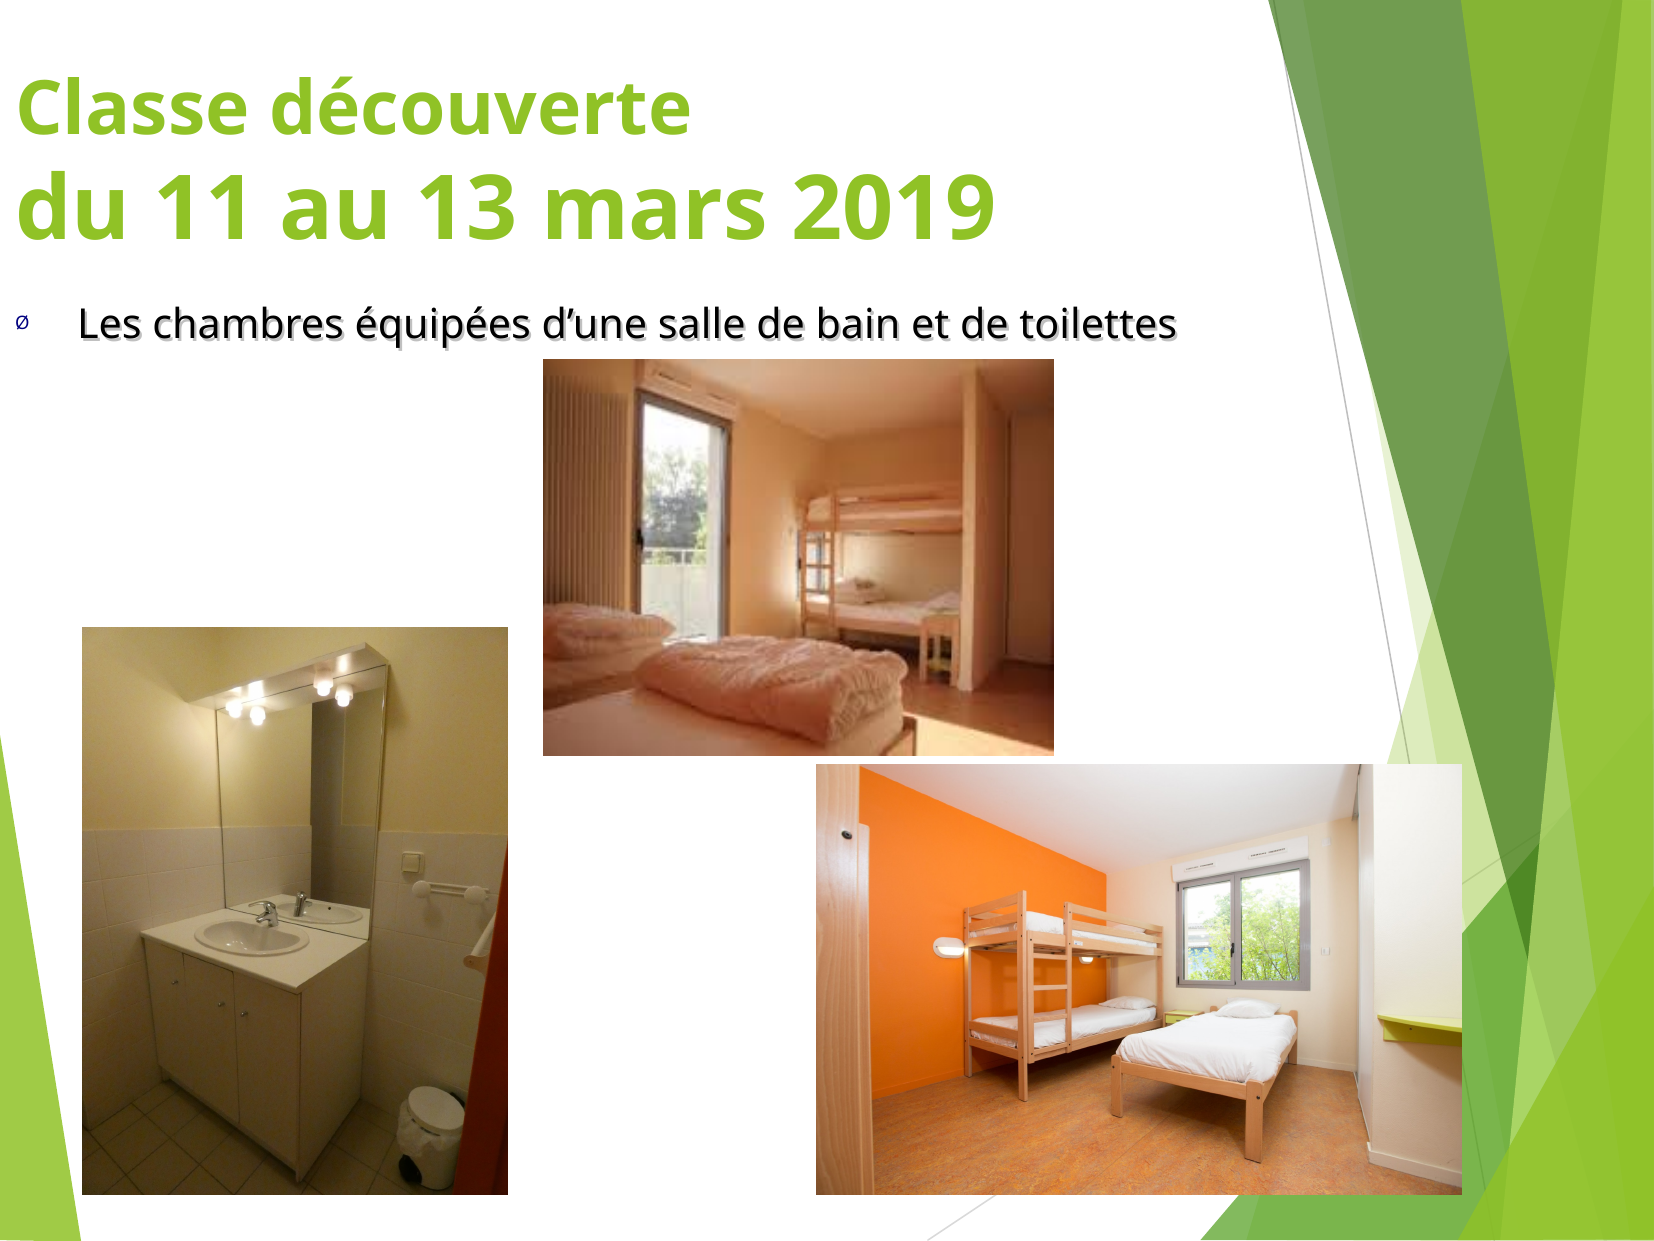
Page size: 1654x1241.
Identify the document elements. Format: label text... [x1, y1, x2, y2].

picture [543, 359, 1054, 756]
picture [82, 627, 508, 1195]
picture [816, 764, 1462, 1195]
title Classe découverte du 11 au 13 mars 2019 [0, 52, 1489, 266]
list Les chambres équipées d’une salle de bain et de toilettes [0, 290, 1489, 1109]
